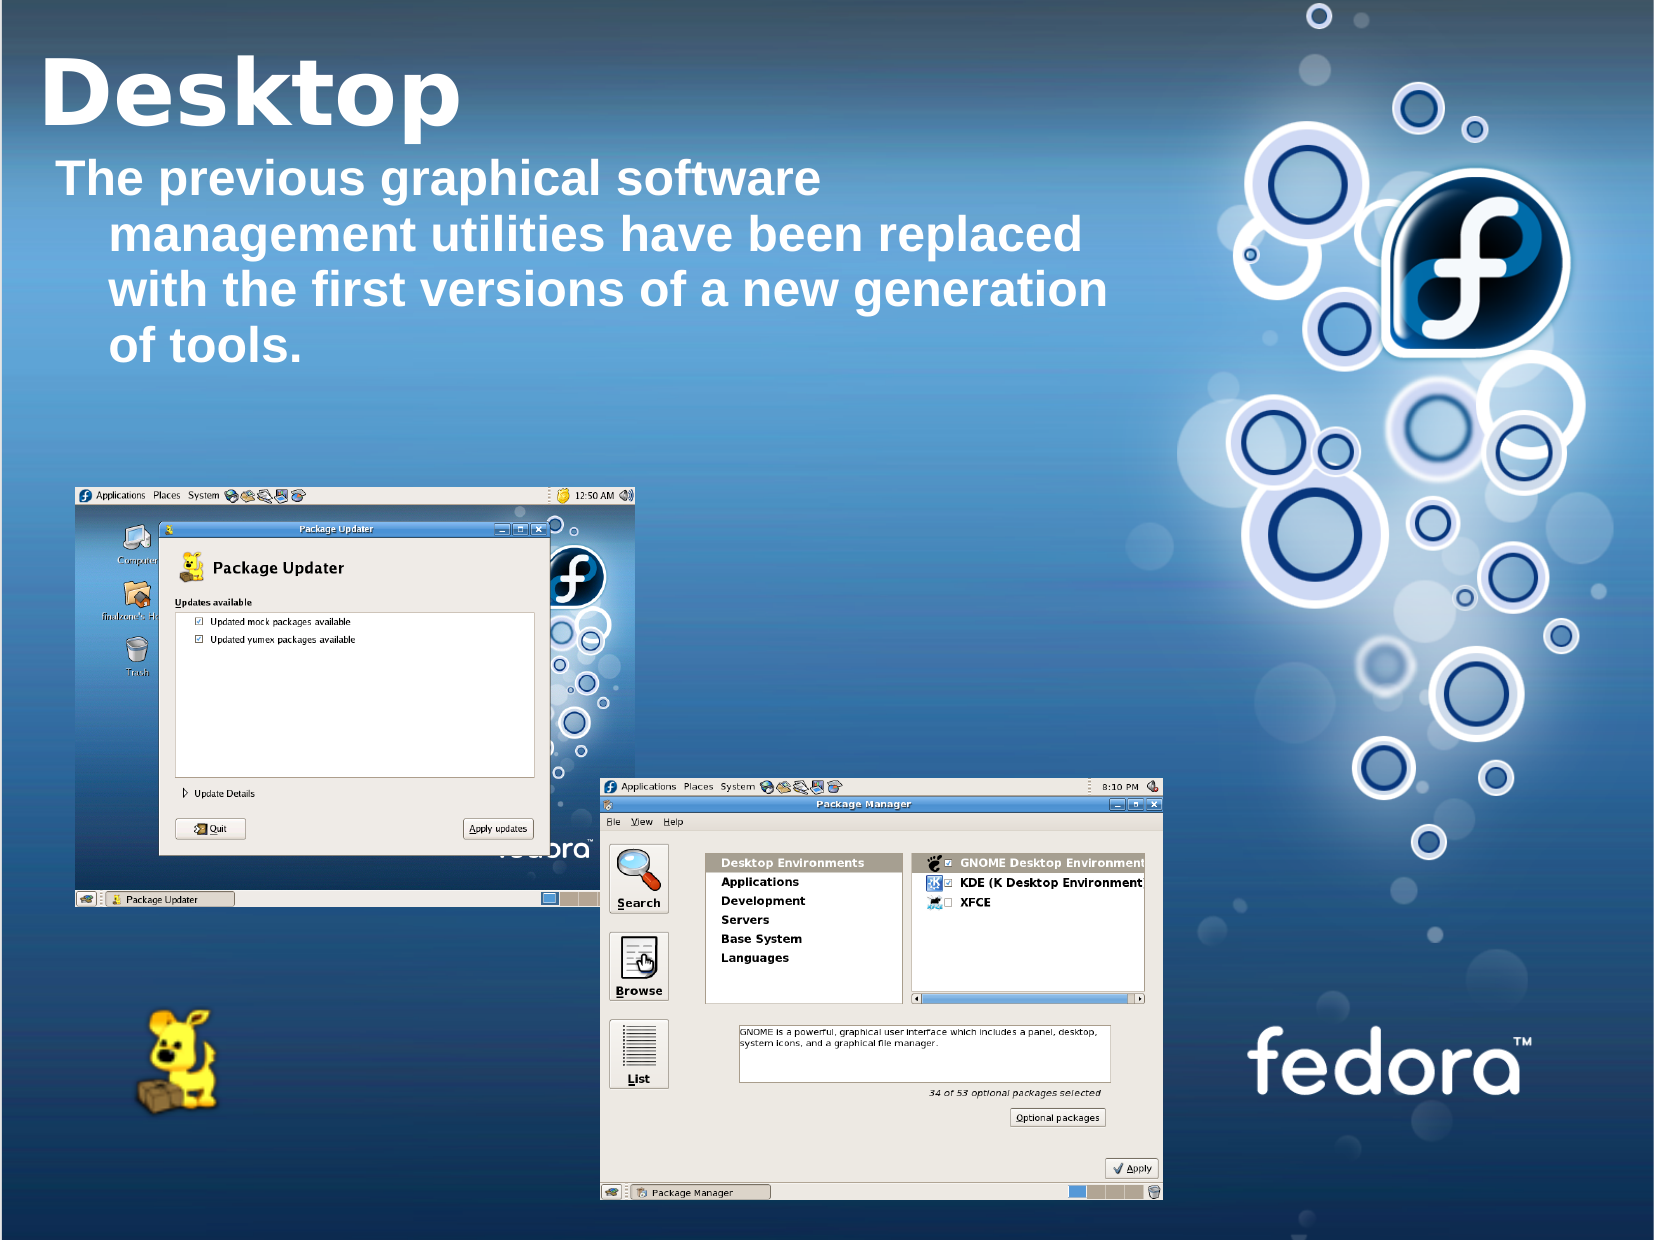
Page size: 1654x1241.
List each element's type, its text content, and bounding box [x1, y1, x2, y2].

list The previous graphical software management utilities have been replaced with the first versions of a new generation of tools. [37, 150, 1123, 1211]
picture [1, 0, 1654, 1240]
title Desktop [37, 37, 1518, 151]
